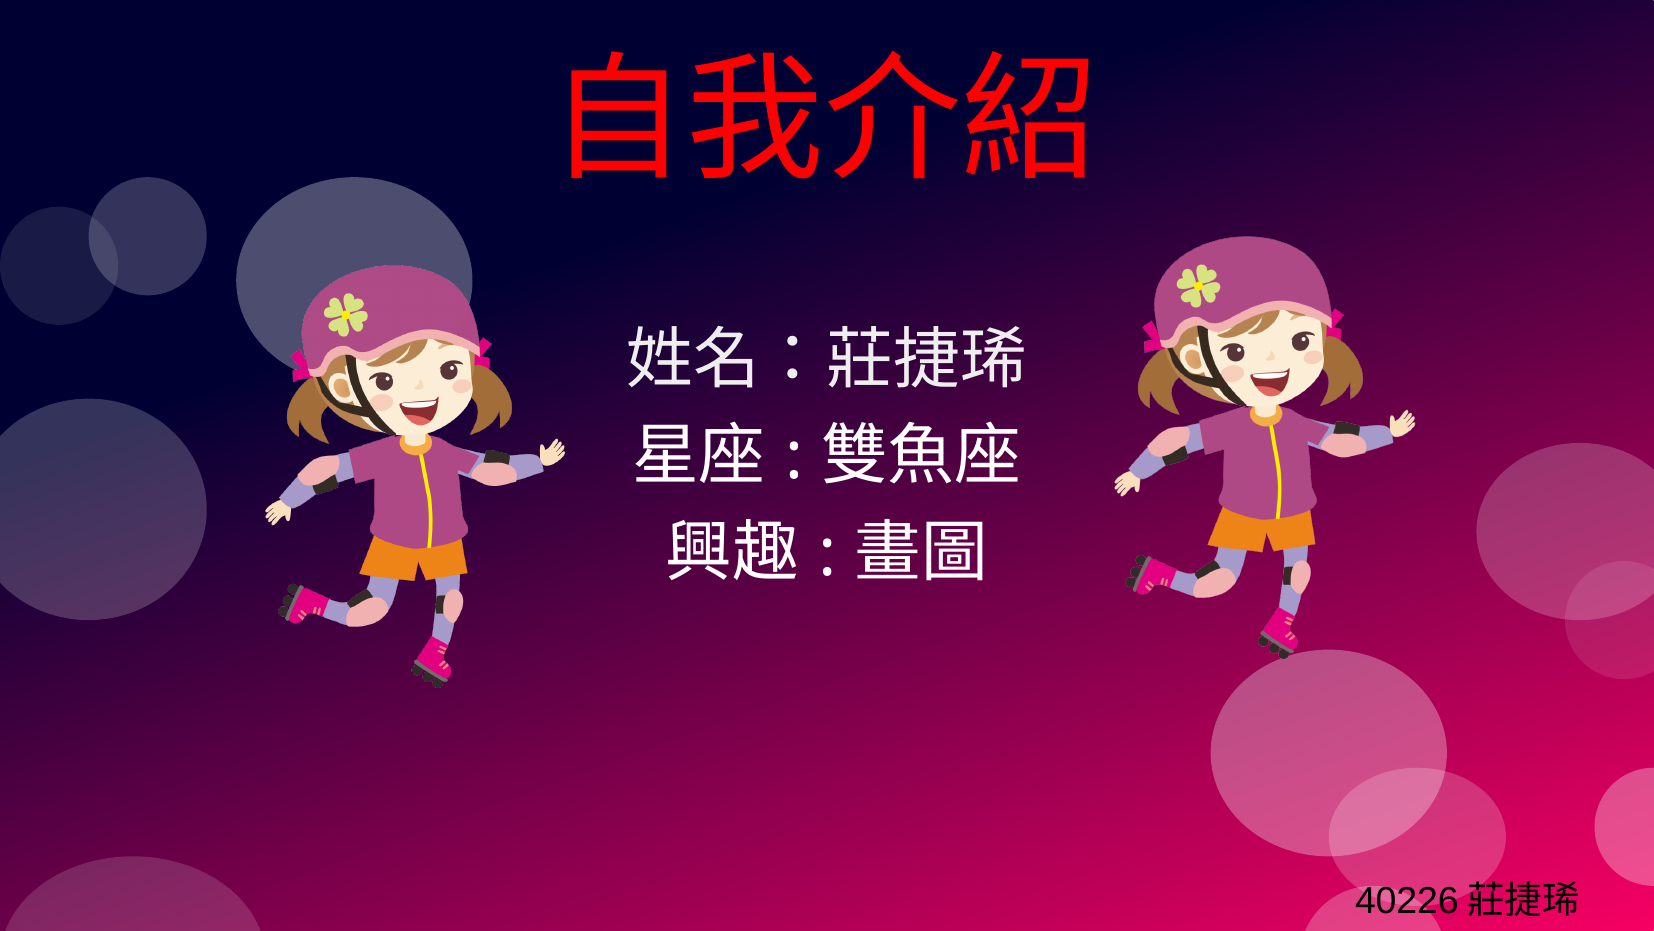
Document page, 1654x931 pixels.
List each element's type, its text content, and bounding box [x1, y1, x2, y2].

title 自我介紹 [549, 29, 1654, 185]
picture [265, 265, 565, 688]
picture [1111, 236, 1418, 659]
text_box 40226莊捷琋 [1340, 862, 1595, 927]
subtitle 姓名：莊捷琋 星座:雙魚座 興趣:畫圖 [82, 217, 1571, 758]
